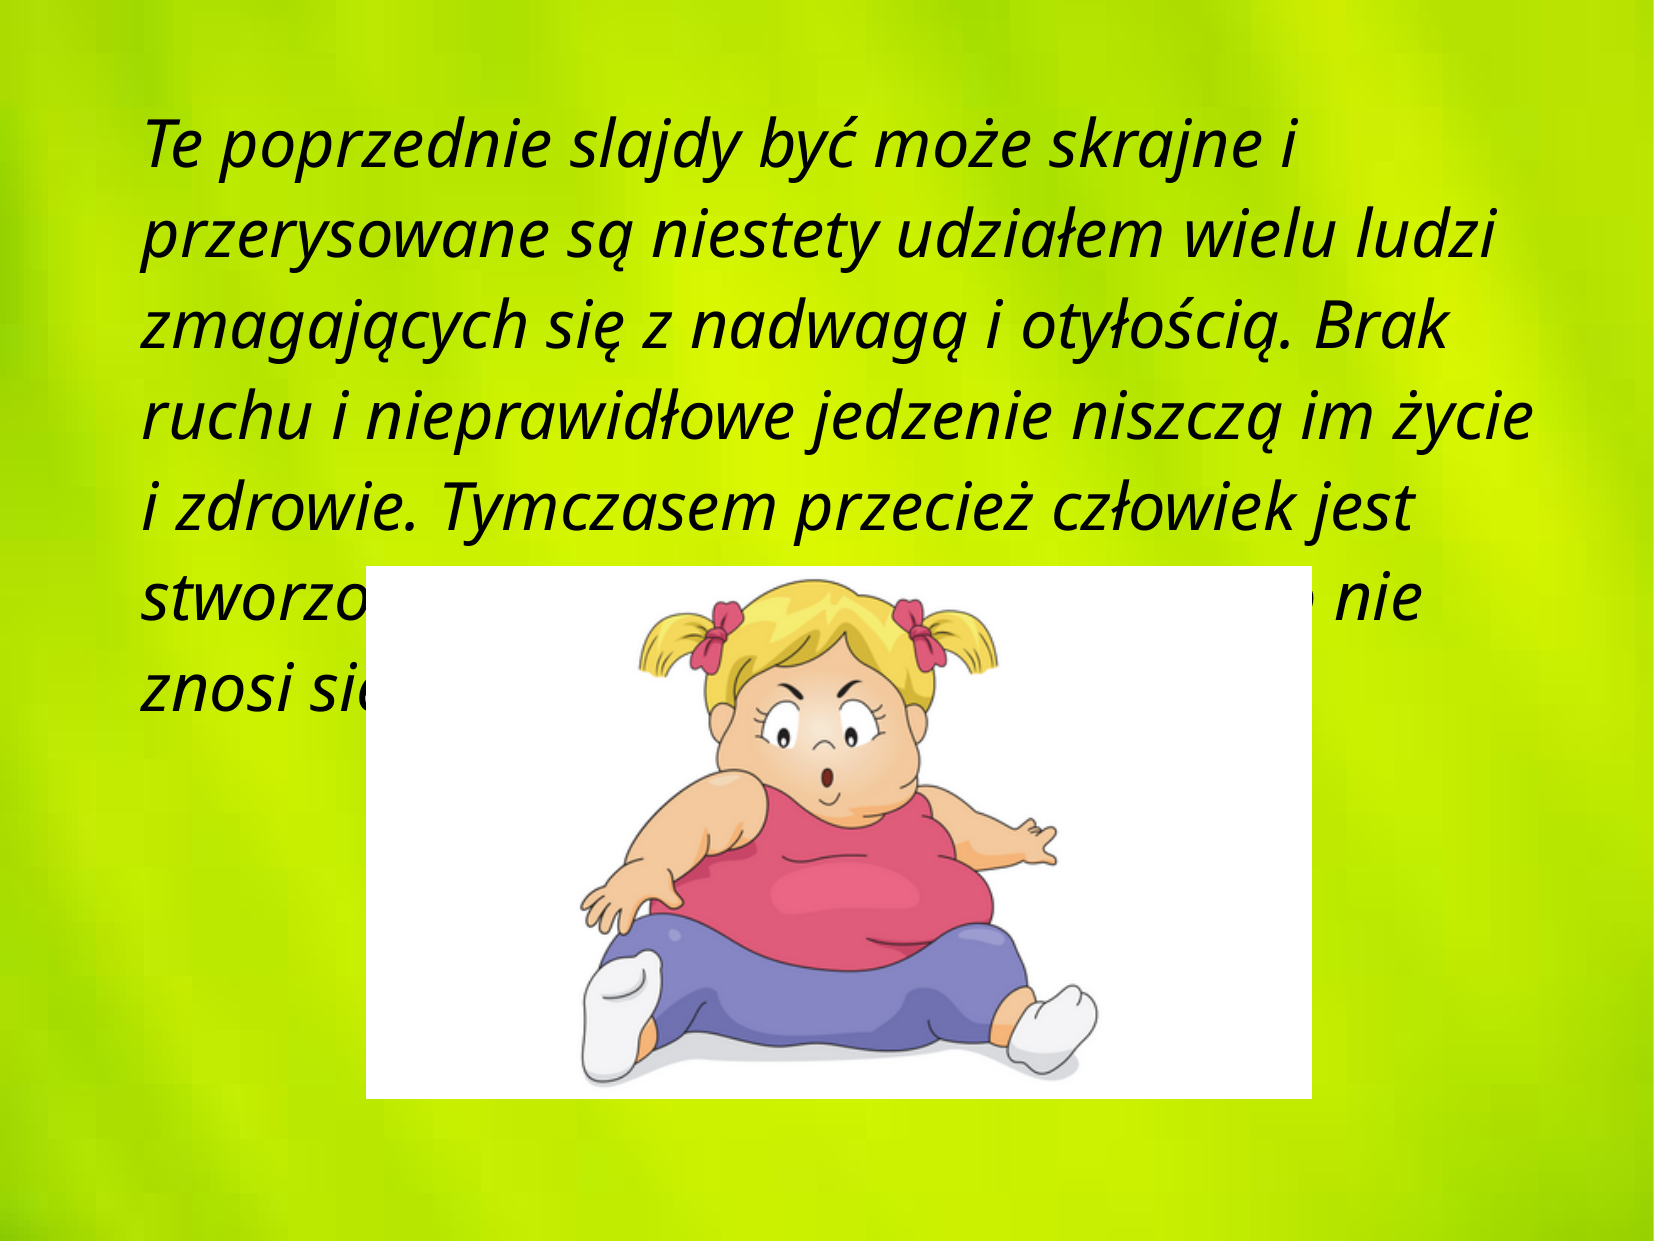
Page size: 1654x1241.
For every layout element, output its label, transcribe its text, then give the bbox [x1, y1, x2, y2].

picture [0, 0, 1654, 1241]
list Te poprzednie slajdy być może skrajne i przerysowane są niestety udziałem wielu ludzi zmagających się z nadwagą i otyłością. Brak ruchu i nieprawidłowe jedzenie niszczą im życie i zdrowie. Tymczasem przecież człowiek jest stworzony do aktywności fizycznej, ciało nie znosi siedzenia, nie znosi bezruchu. [70, 95, 1559, 815]
